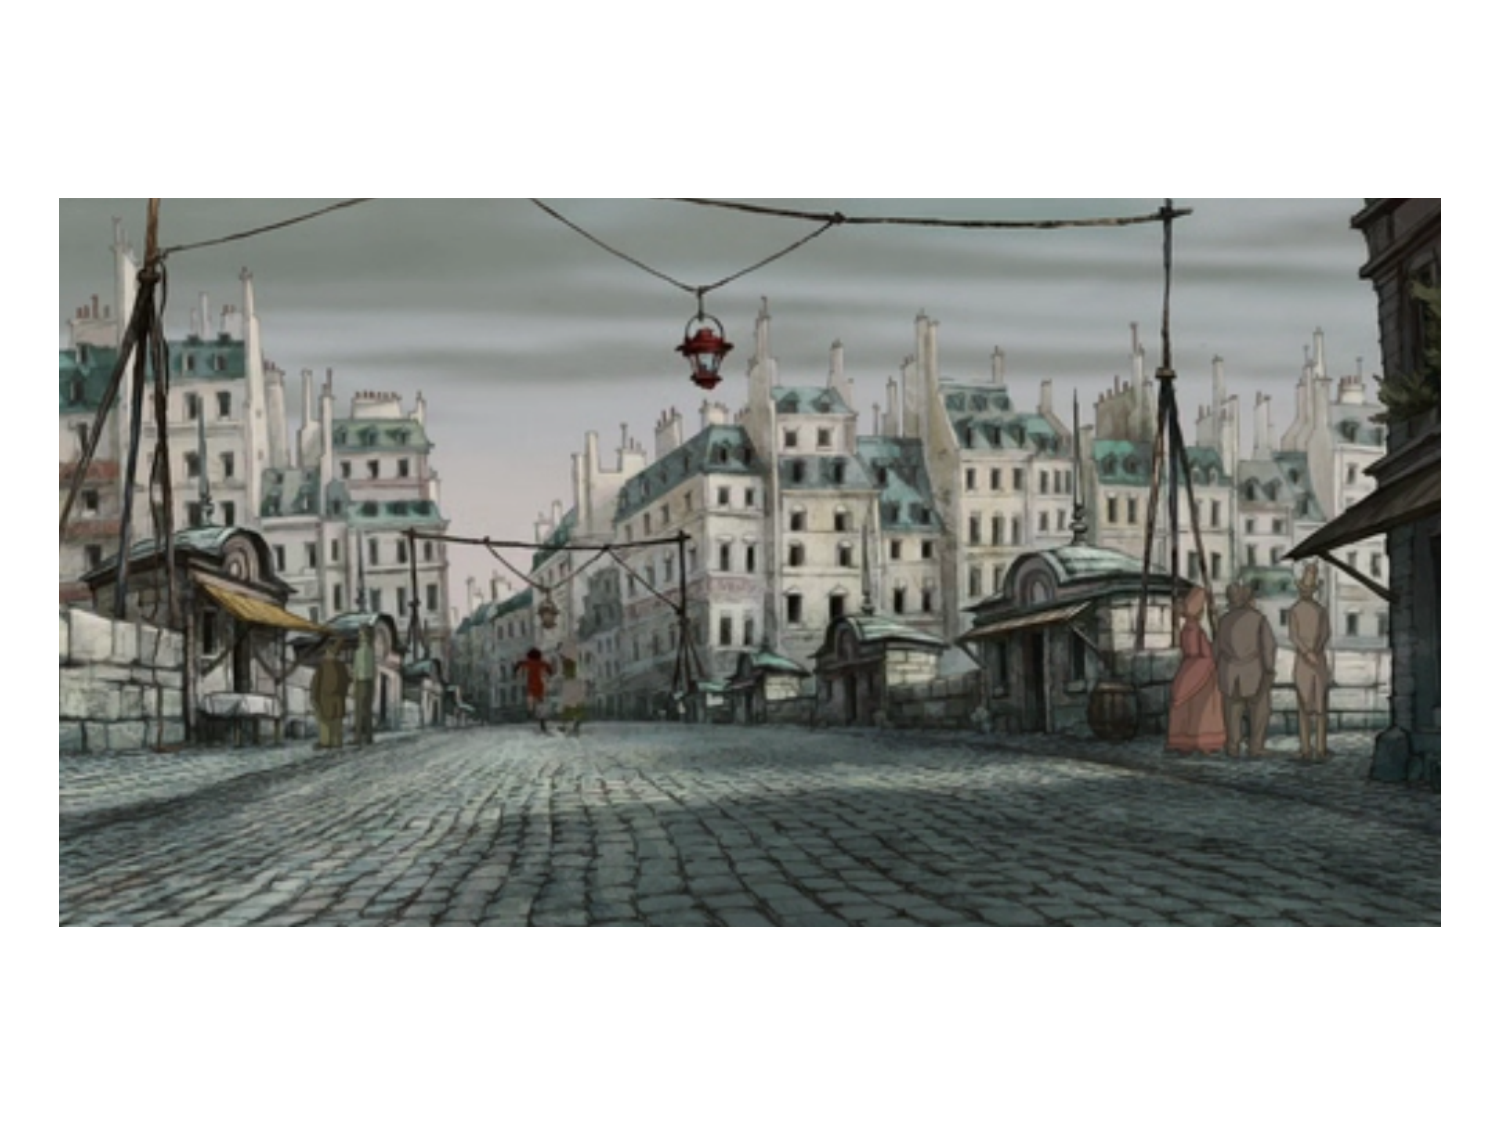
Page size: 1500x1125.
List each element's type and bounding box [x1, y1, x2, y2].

picture [59, 198, 1441, 927]
